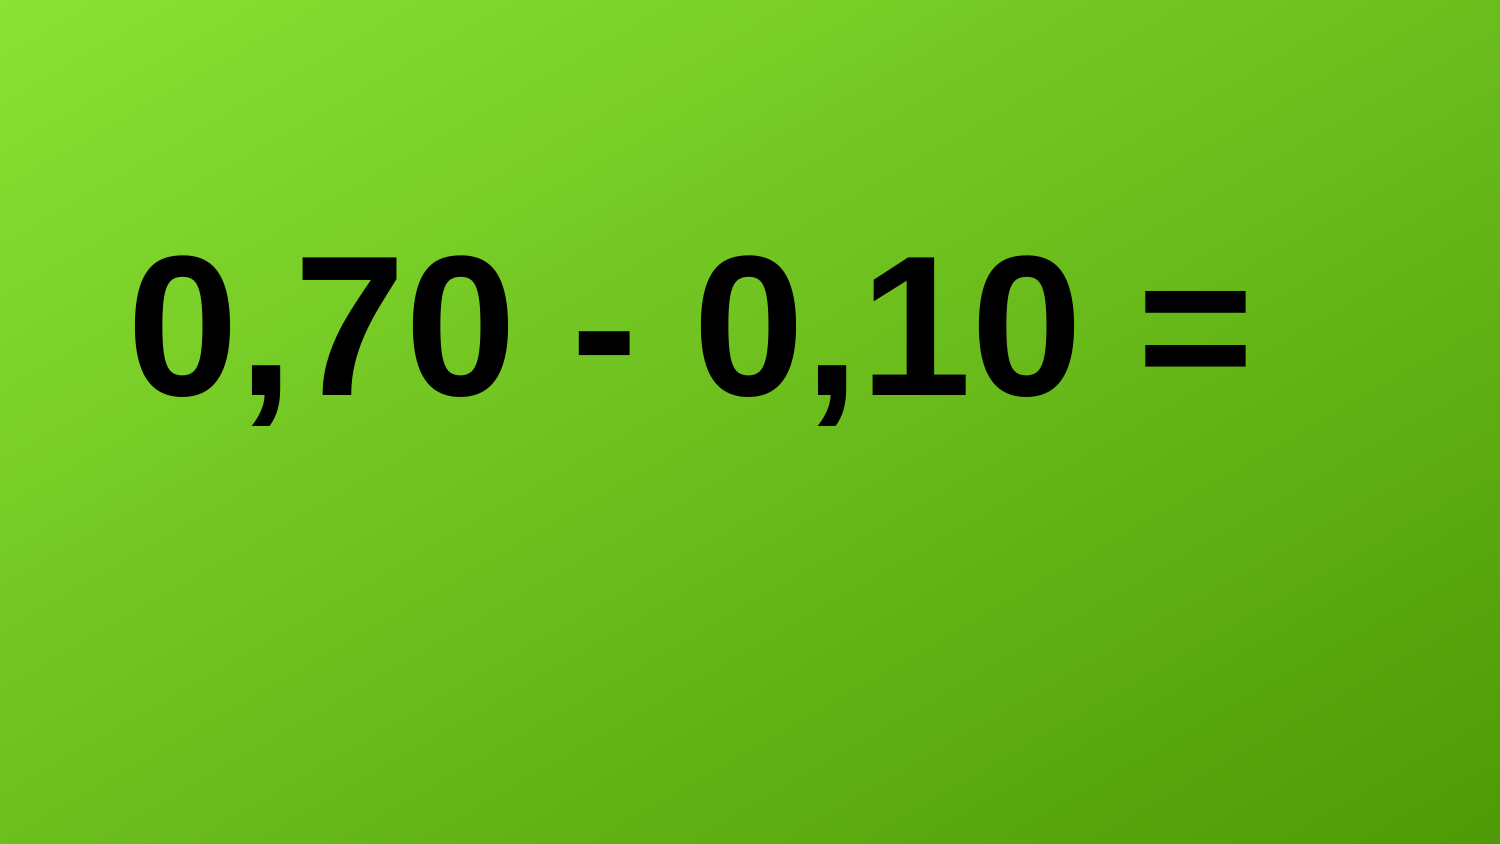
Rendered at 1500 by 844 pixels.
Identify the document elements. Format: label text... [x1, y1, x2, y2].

title 0,70 - 0,10 = [112, 259, 1388, 450]
